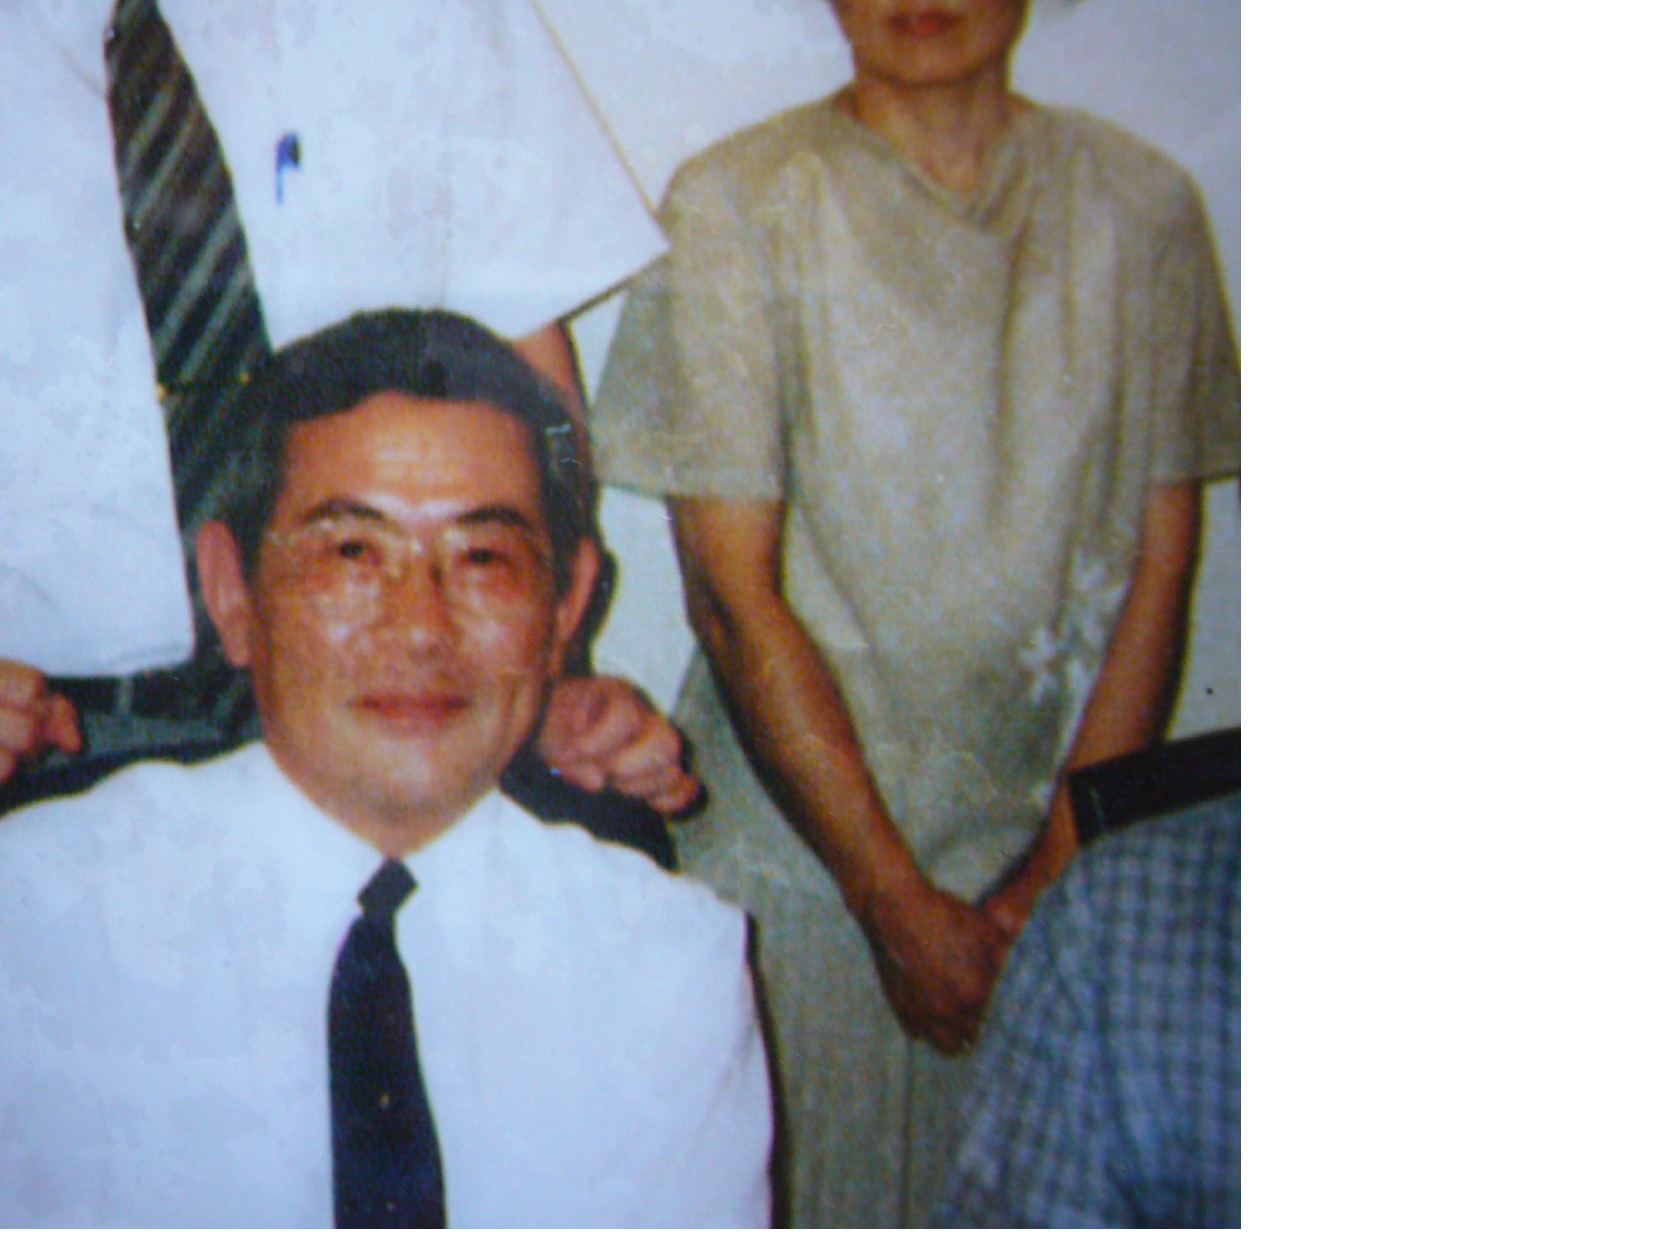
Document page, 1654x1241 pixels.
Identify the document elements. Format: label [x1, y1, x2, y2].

picture [0, 0, 1241, 1229]
